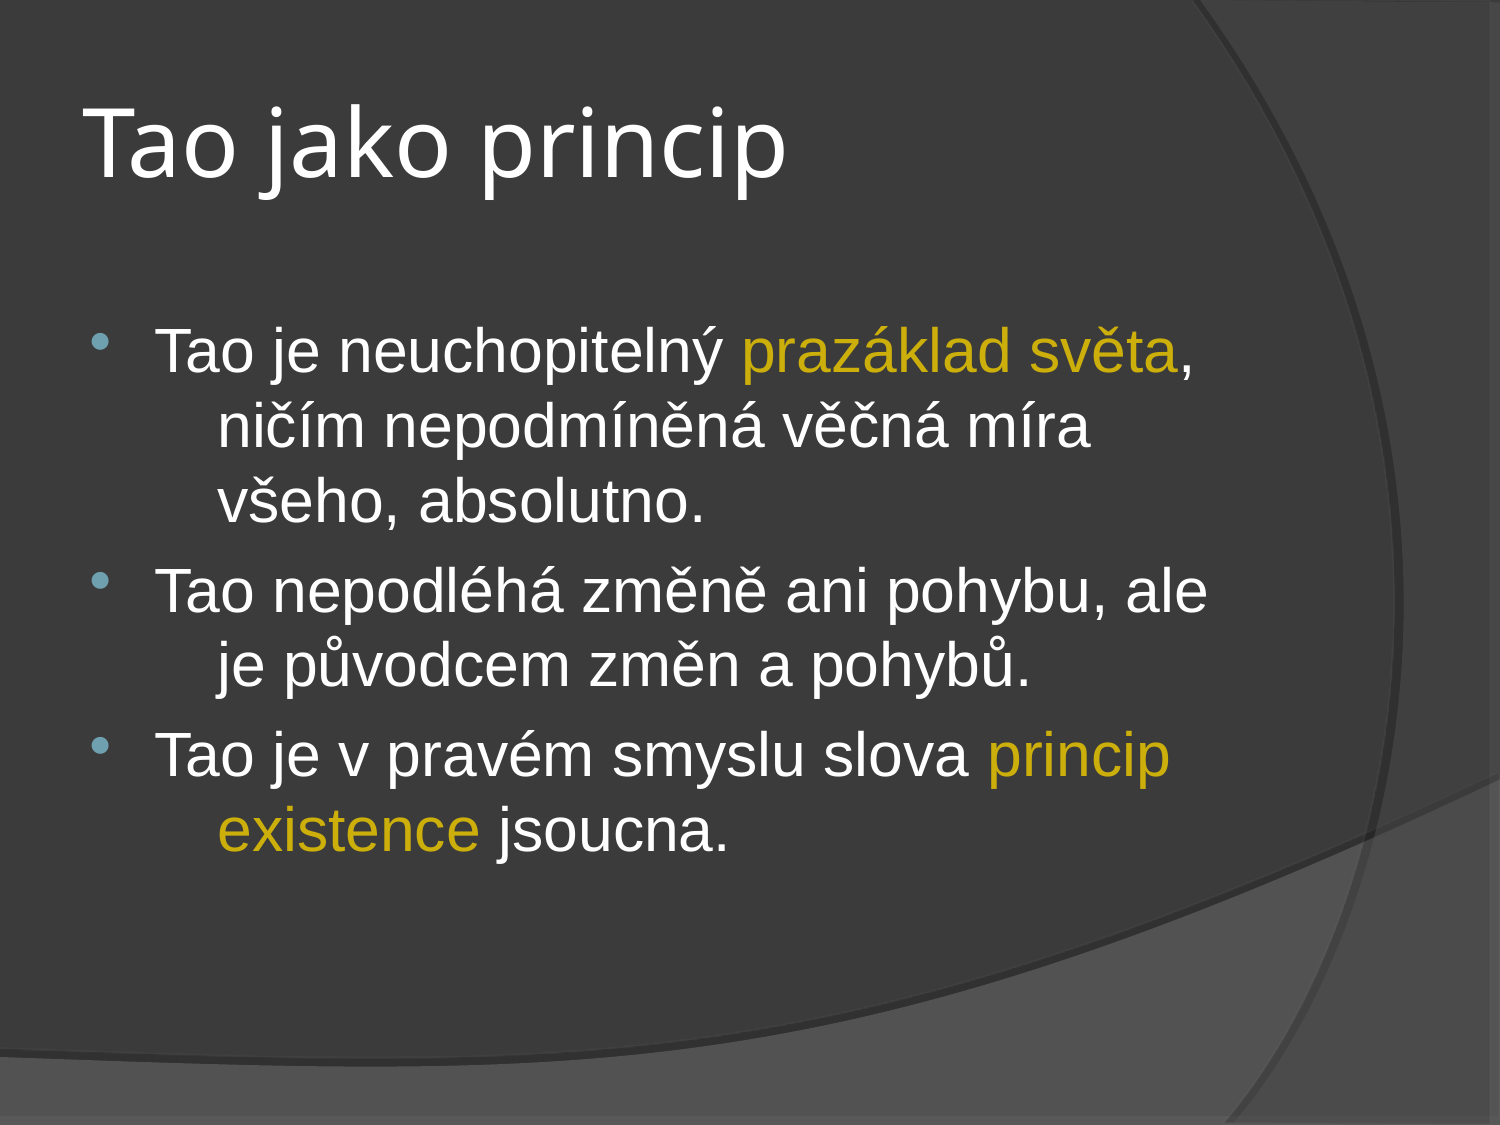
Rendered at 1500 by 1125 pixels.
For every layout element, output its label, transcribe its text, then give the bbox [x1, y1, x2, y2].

title Tao jako princip [75, 45, 1300, 233]
list Tao je neuchopitelný prazáklad světa, ničím nepodmíněná věčná míra všeho, absolutno. Tao nepodléhá změně ani pohybu, ale je původcem změn a pohybů. Tao je v pravém smyslu slova princip existence jsoucna. [64, 302, 1290, 1125]
